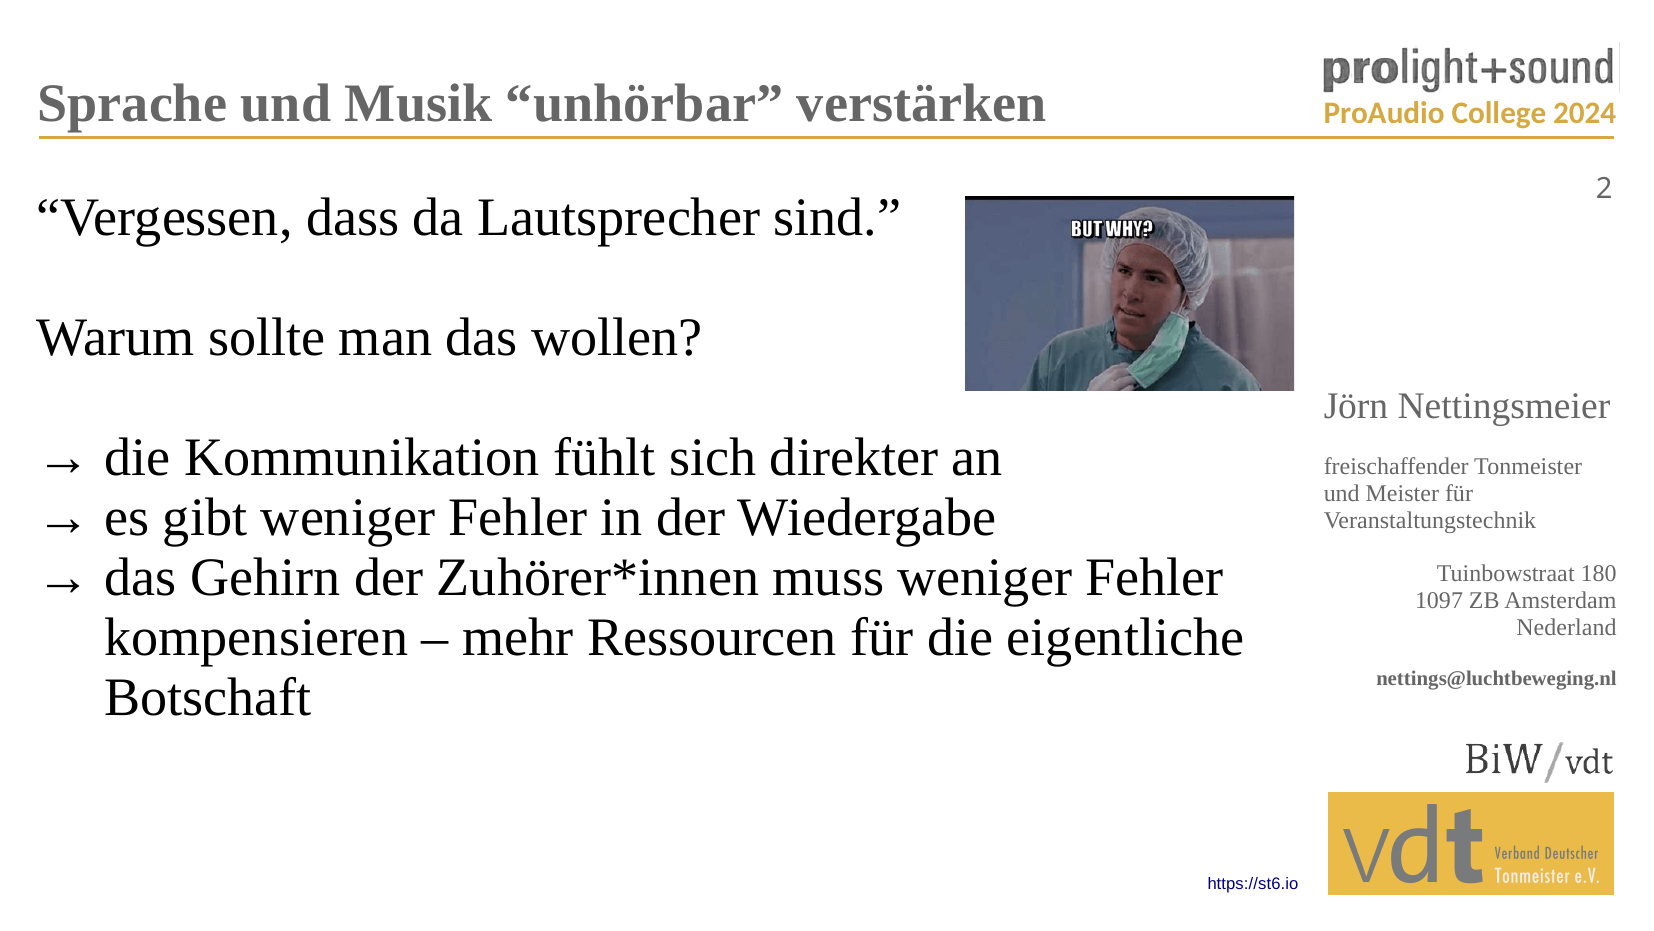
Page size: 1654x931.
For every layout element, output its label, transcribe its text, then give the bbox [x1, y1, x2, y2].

title Sprache und Musik “unhörbar” verstärken [37, 43, 1275, 164]
text_box https://st6.io [495, 866, 1314, 908]
picture [1318, 42, 1620, 93]
picture [965, 196, 1295, 391]
list “Vergessen, dass da Lautsprecher sind.” Warum sollte man das wollen? → die Kommunikation fühlt sich direkter an → es gibt weniger Fehler in der Wiedergabe → das Gehirn der Zuhörer*innen muss weniger Fehler kompensieren – mehr Ressourcen für die eigentliche Botschaft [36, 187, 1312, 913]
